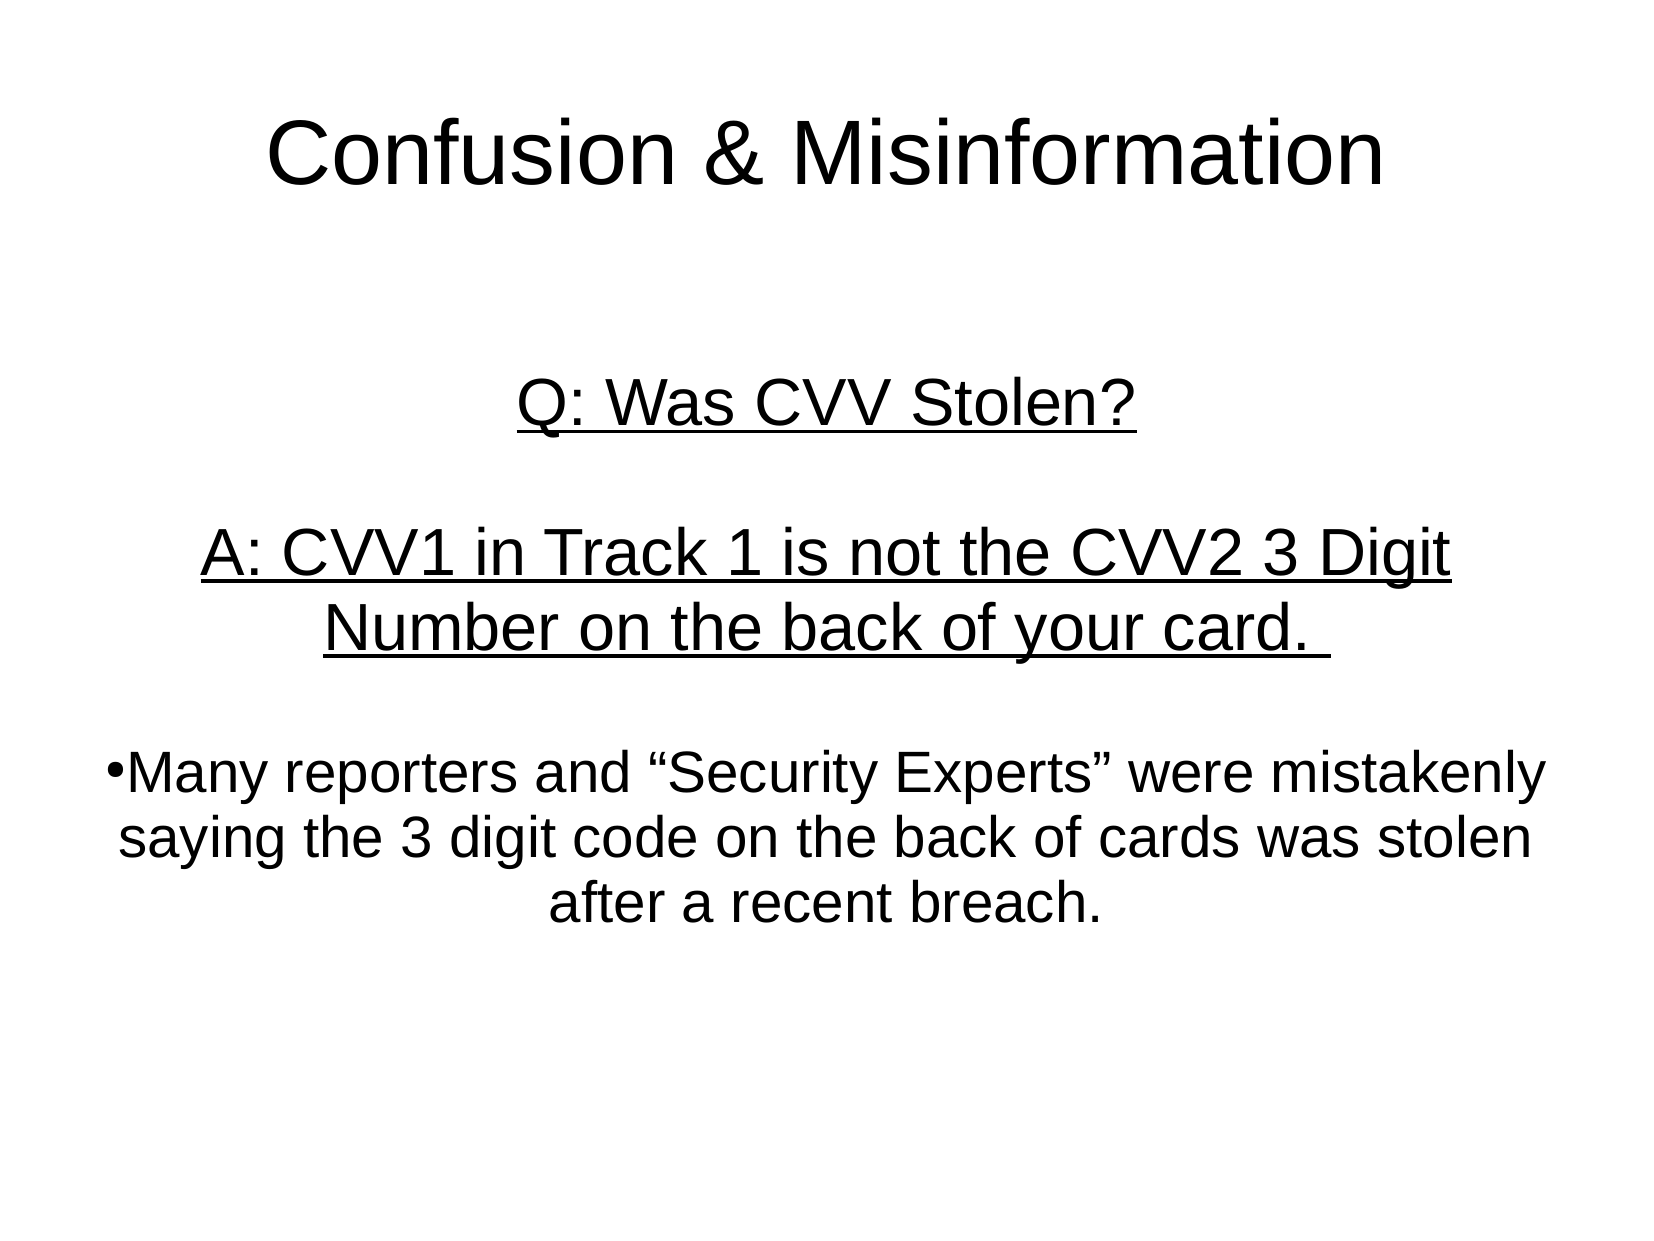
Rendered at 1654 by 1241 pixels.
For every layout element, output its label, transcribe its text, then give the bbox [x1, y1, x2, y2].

title Confusion & Misinformation [82, 49, 1571, 257]
subtitle Q: Was CVV Stolen? A: CVV1 in Track 1 is not the CVV2 3 Digit Number on the back of your card. Many reporters and “Security Experts” were mistakenly saying the 3 digit code on the back of cards was stolen after a recent breach. [82, 290, 1571, 1010]
